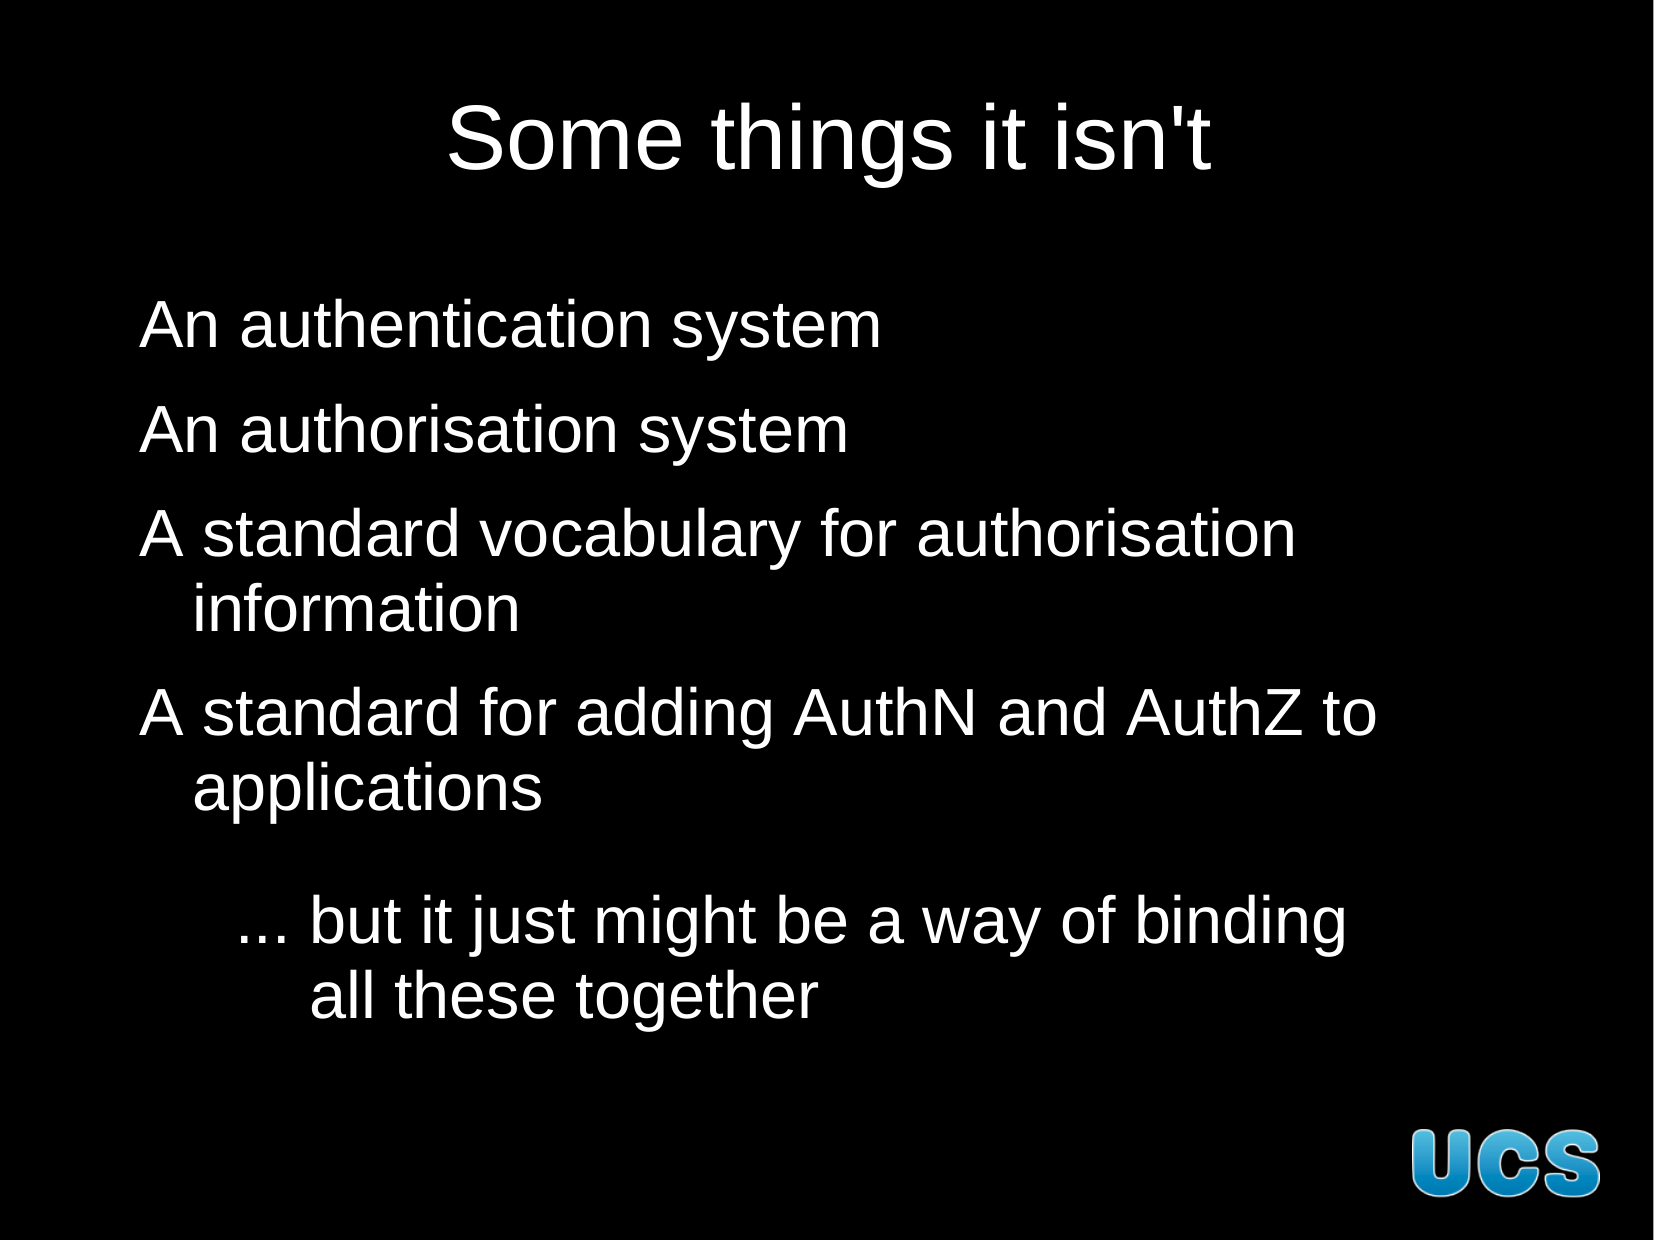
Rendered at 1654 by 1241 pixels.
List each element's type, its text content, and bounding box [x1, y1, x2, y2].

text_box ... but it just might be a way of binding all these together [235, 882, 1369, 1034]
title Some things it isn't [123, 34, 1536, 242]
picture [1412, 1129, 1600, 1199]
list An authentication system An authorisation system A standard vocabulary for authorisation information A standard for adding AuthN and AuthZ to applications [121, 287, 1534, 1191]
